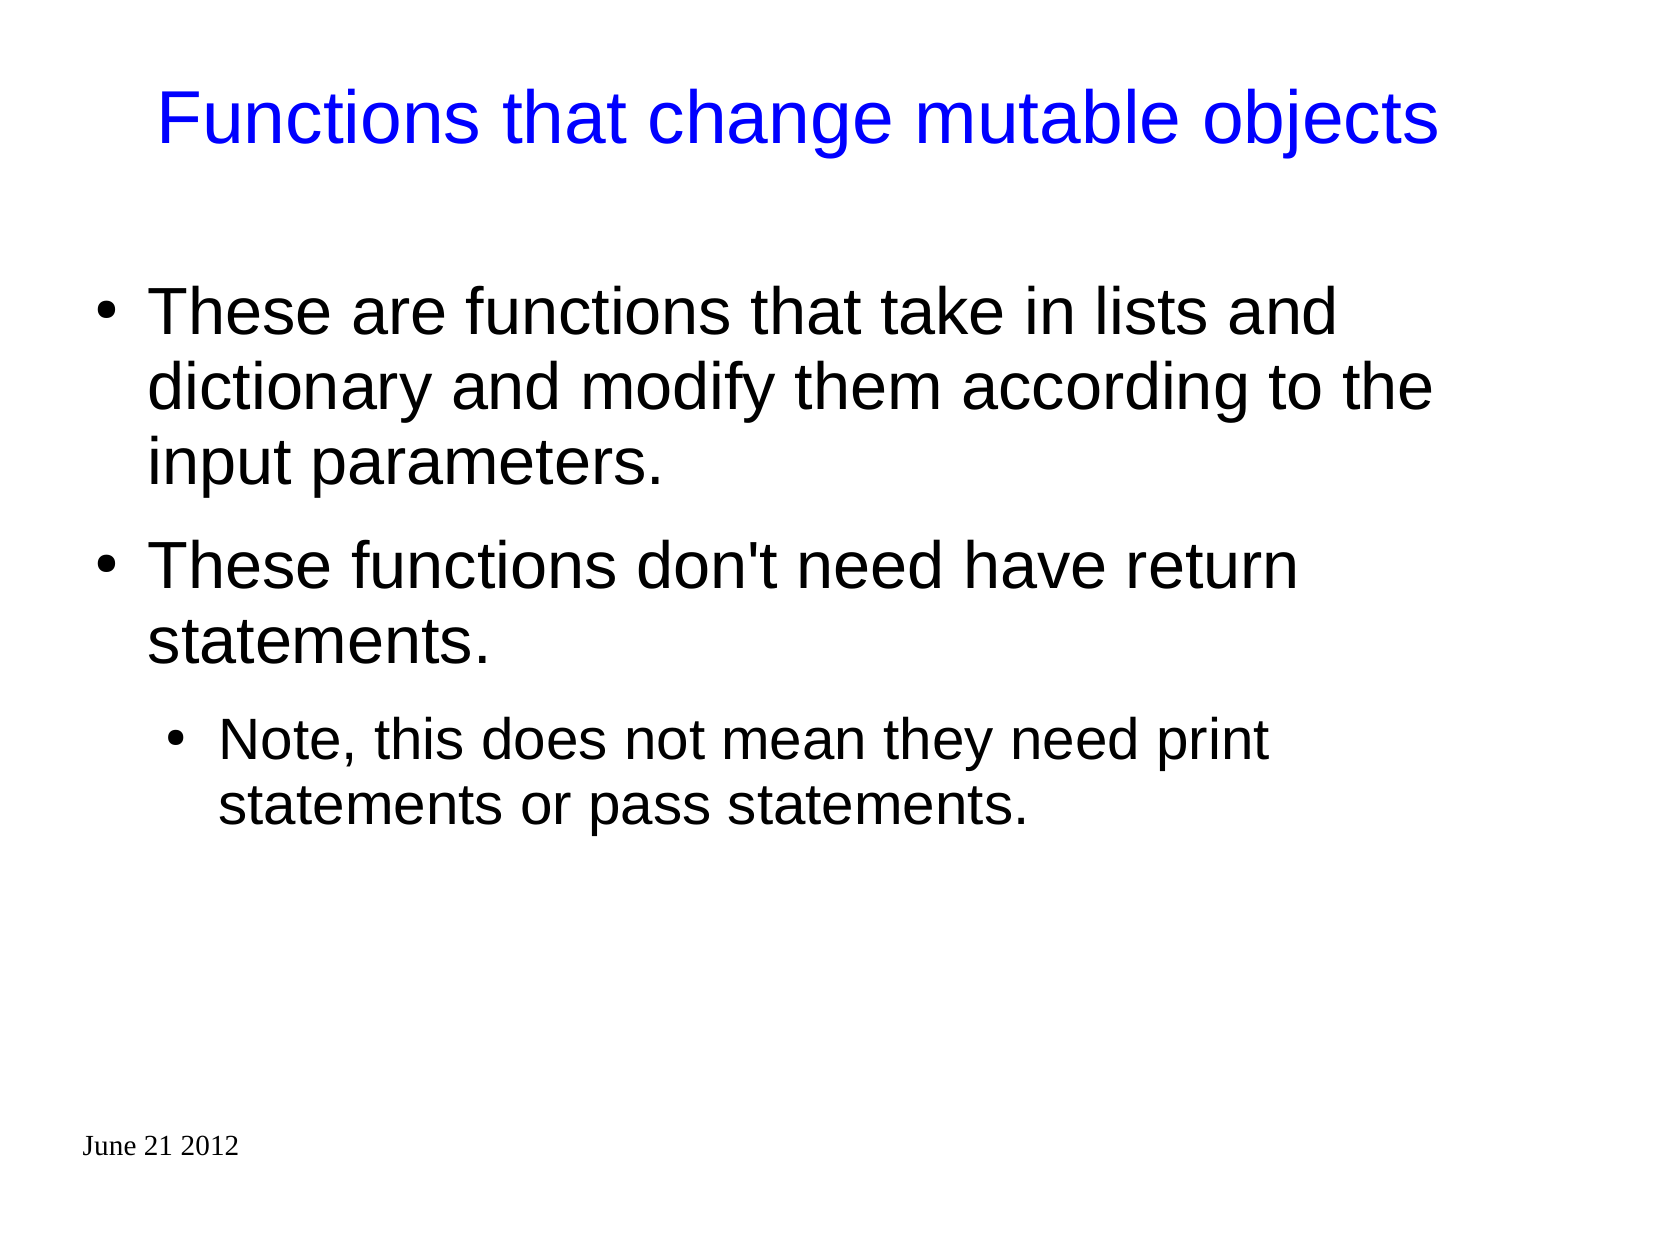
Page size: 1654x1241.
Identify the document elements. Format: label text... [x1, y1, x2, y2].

title Functions that change mutable objects [76, 58, 1565, 178]
list These are functions that take in lists and dictionary and modify them according to the input parameters. These functions don't need have return statements. Note, this does not mean they need print statements or pass statements. [76, 274, 1565, 1093]
